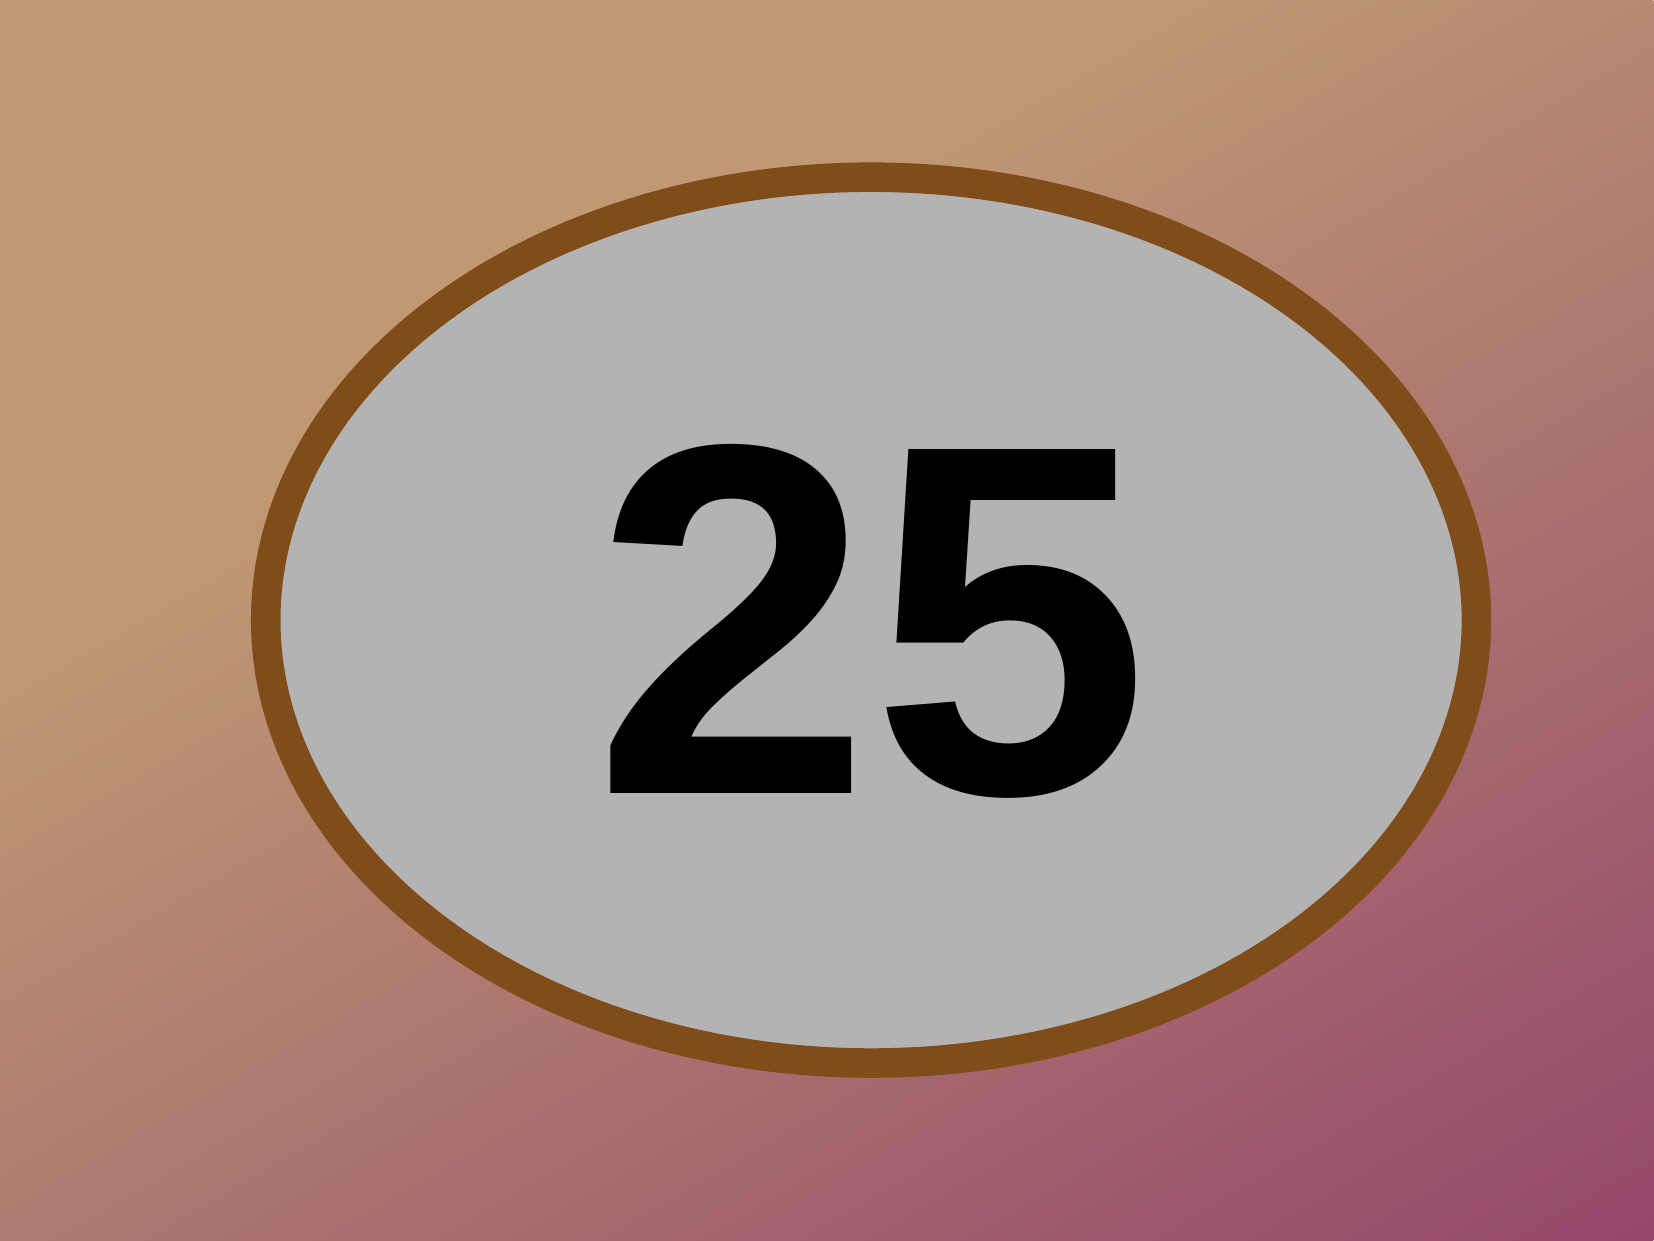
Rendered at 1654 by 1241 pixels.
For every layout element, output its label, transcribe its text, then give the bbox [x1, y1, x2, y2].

text_box 25 [265, 177, 1477, 1064]
